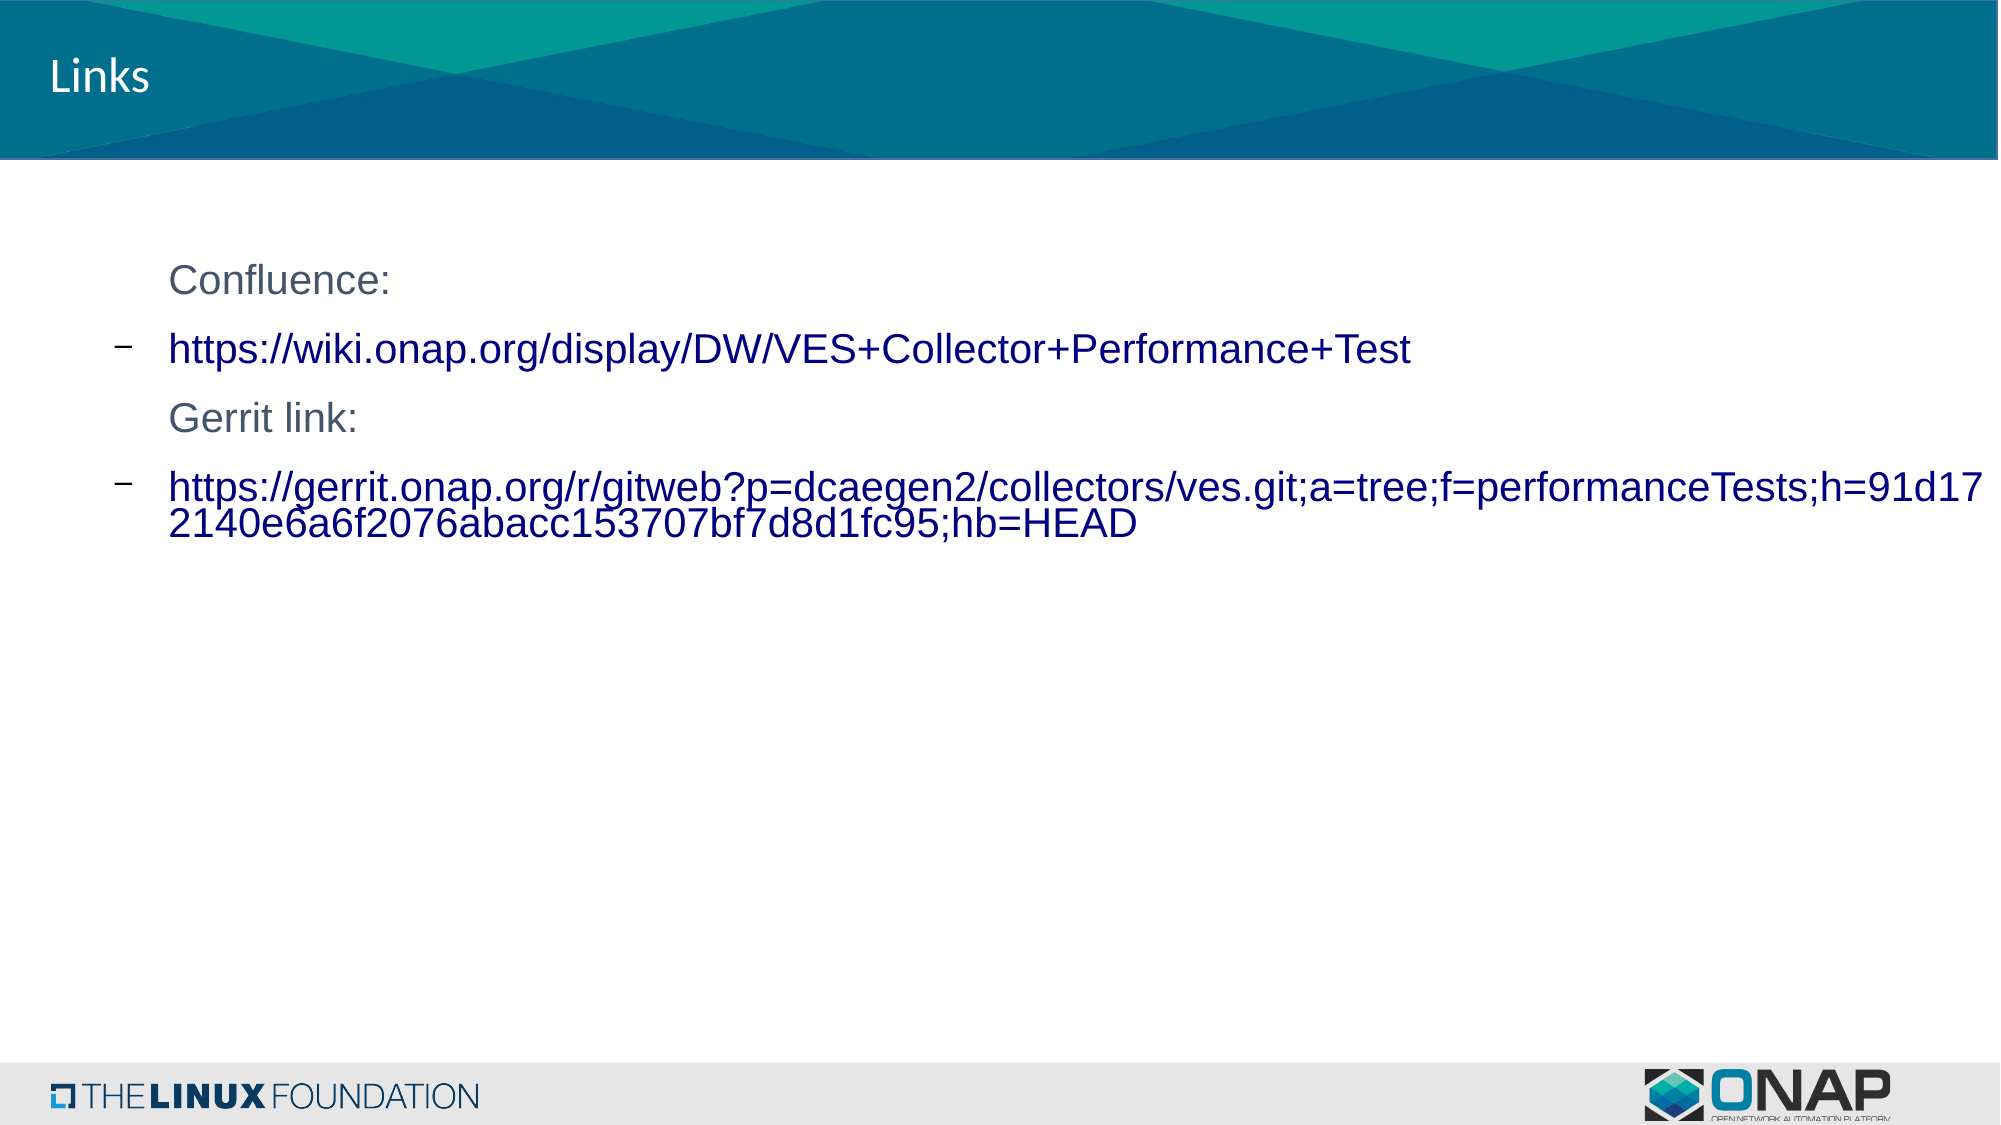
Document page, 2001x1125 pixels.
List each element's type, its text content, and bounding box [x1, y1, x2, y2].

list Confluence: https://wiki.onap.org/display/DW/VES+Collector+Performance+Test Gerrit link: https://gerrit.onap.org/r/gitweb?p=dcaegen2/collectors/ves.git;a=tree;f=performanceTests;h=91d172140e6a6f2076abacc153707bf7d8d1fc95;hb=HEAD [11, 251, 2000, 1008]
title Links [34, 0, 1923, 158]
picture [51, 1083, 478, 1109]
